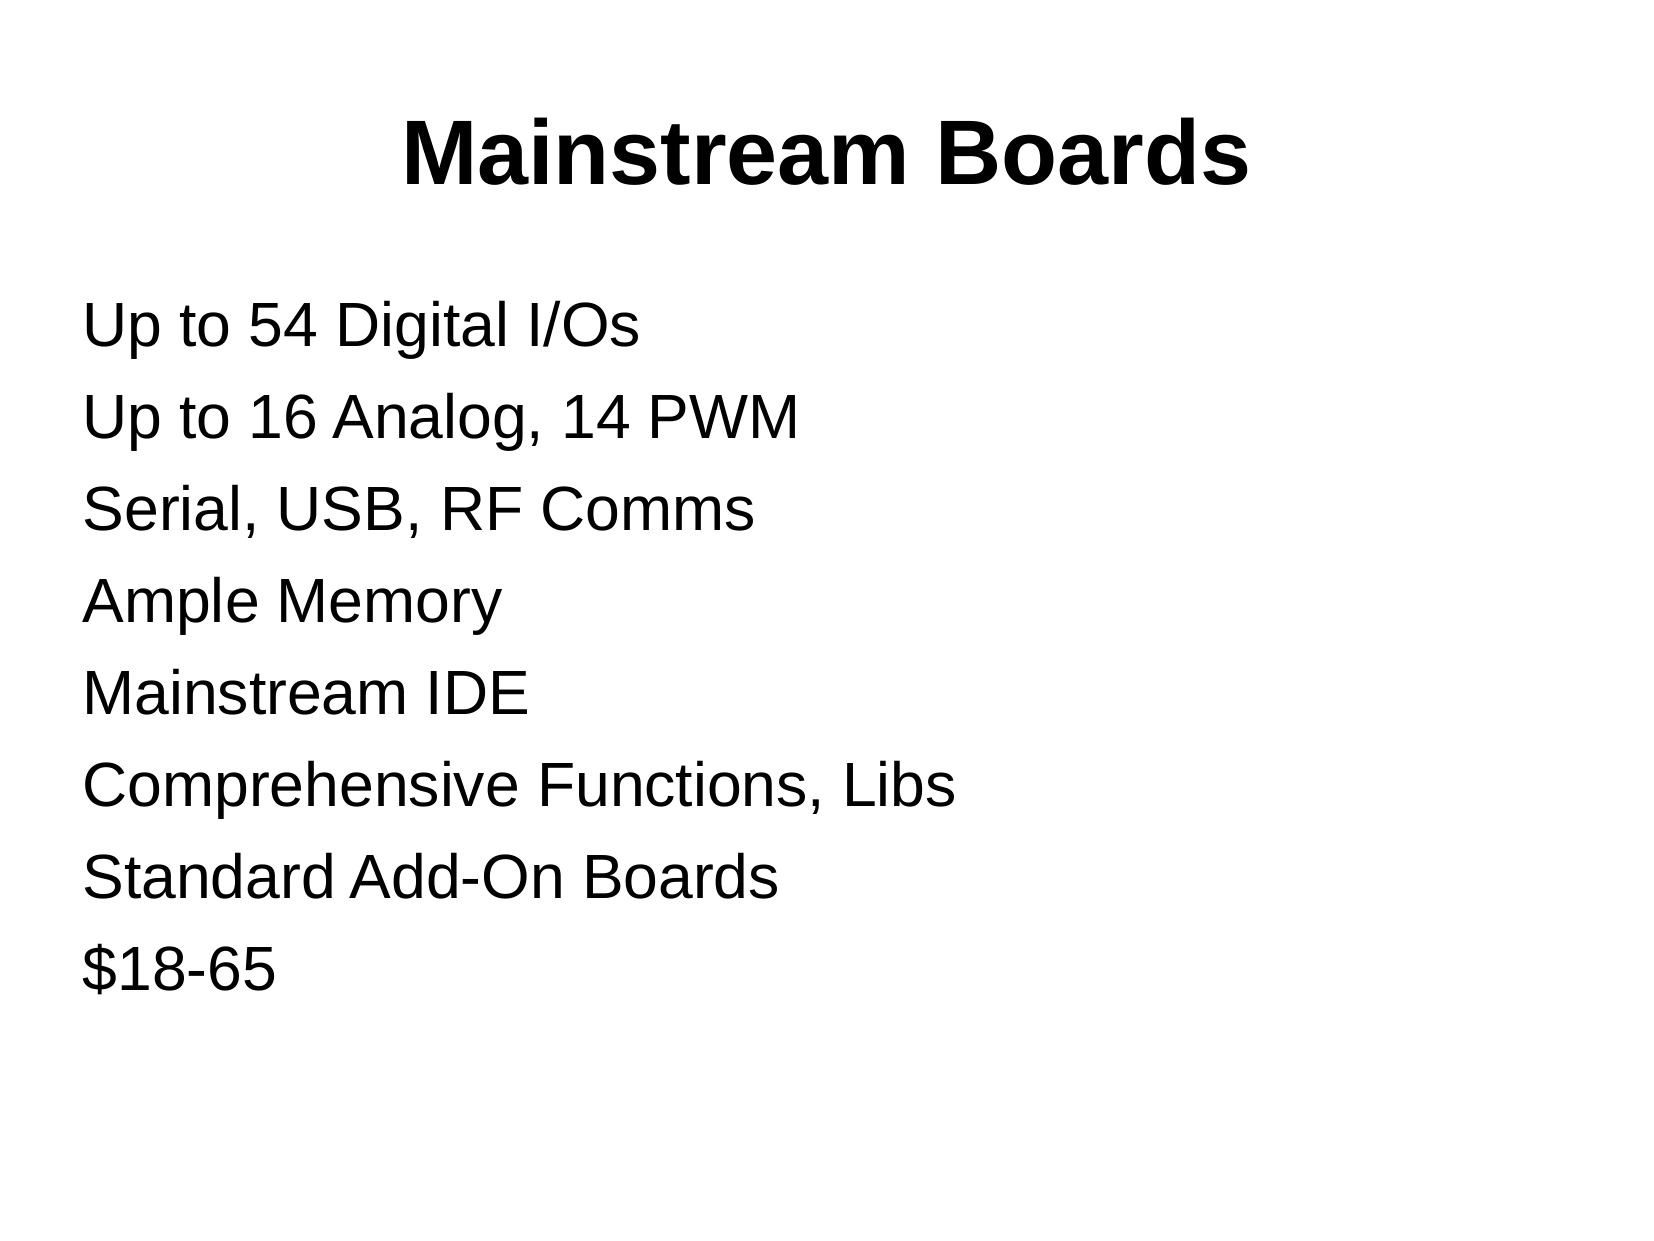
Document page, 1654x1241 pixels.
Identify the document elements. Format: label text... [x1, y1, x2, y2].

list Up to 54 Digital I/Os Up to 16 Analog, 14 PWM Serial, USB, RF Comms Ample Memory Mainstream IDE Comprehensive Functions, Libs Standard Add-On Boards $18-65 [82, 290, 1571, 1010]
title Mainstream Boards [82, 49, 1571, 257]
